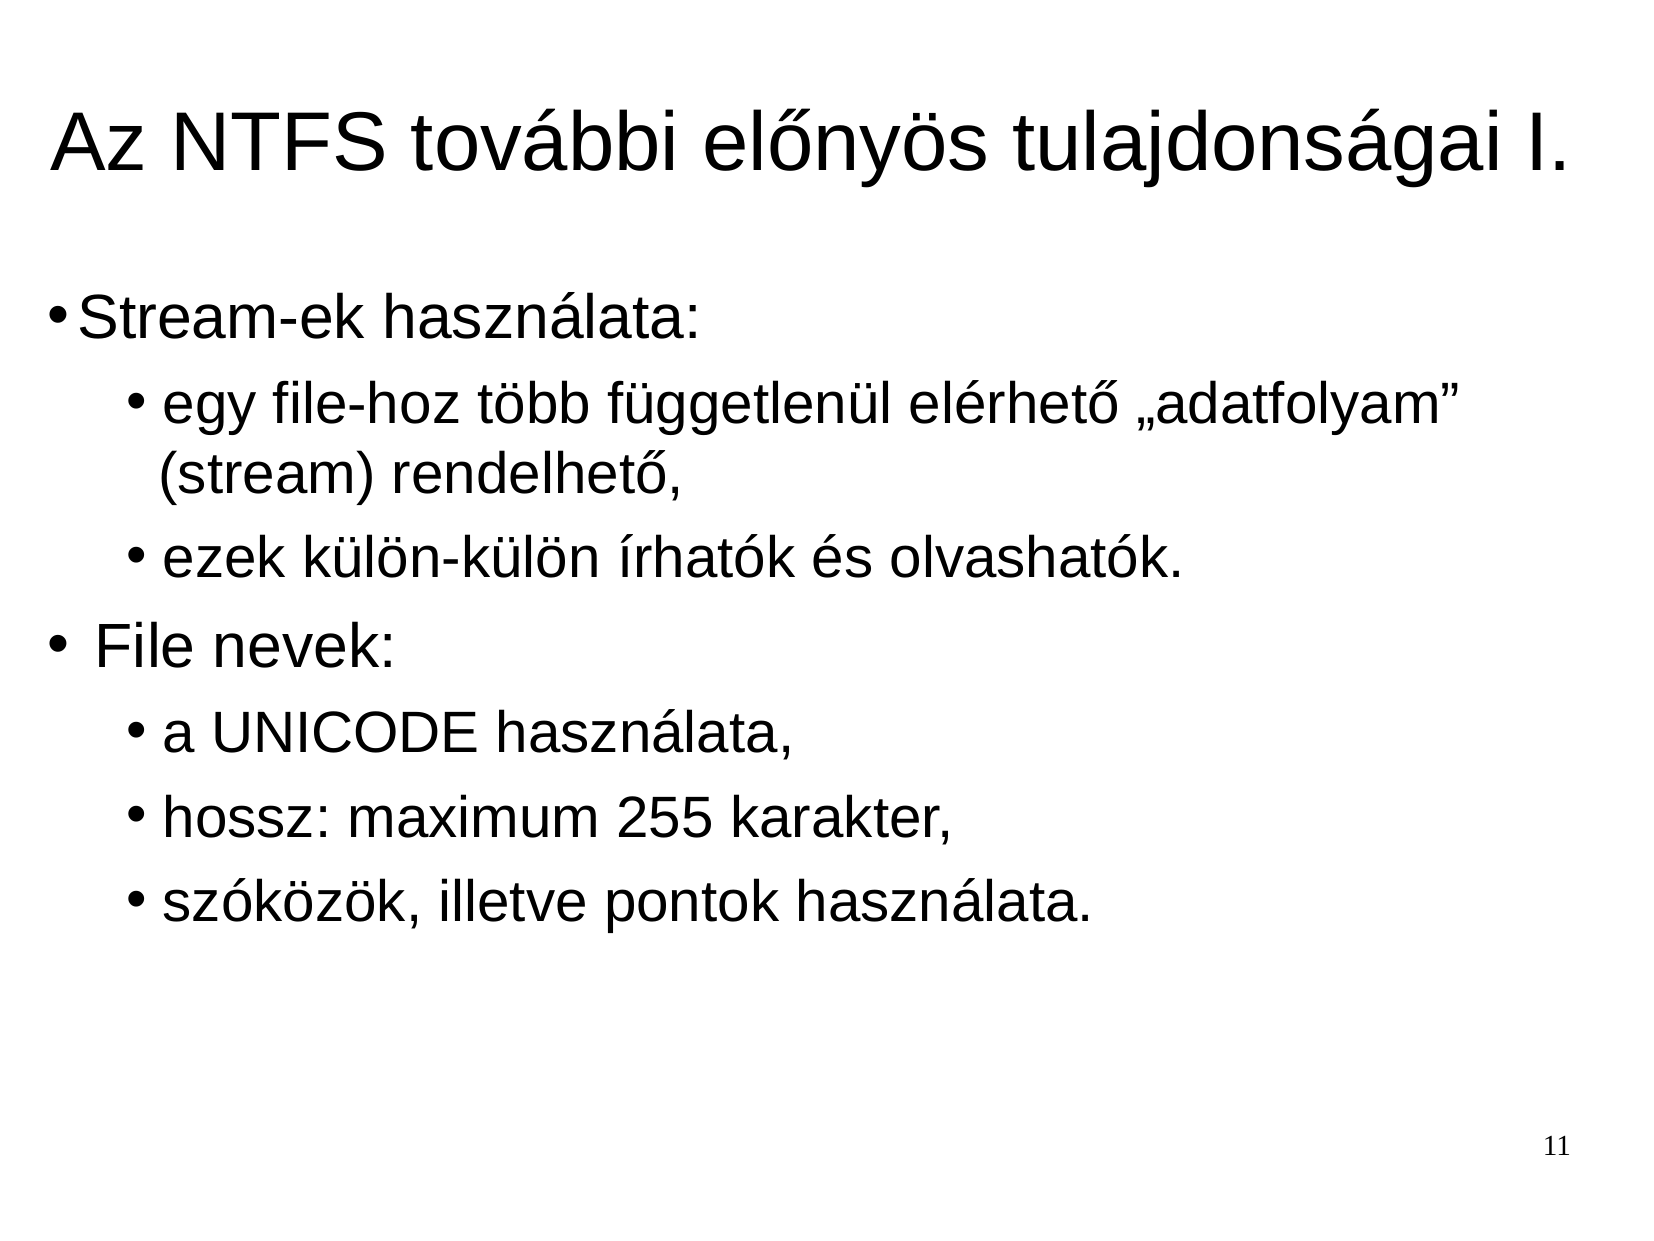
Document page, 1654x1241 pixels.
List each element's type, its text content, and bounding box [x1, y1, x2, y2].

list Stream-ek használata: egy file-hoz több függetlenül elérhető „adatfolyam” (stream) rendelhető, ezek külön-külön írhatók és olvashatók. File nevek: a UNICODE használata, hossz: maximum 255 karakter, szóközök, illetve pontok használata. [32, 268, 1654, 1220]
title Az NTFS további előnyös tulajdonságai I. [0, 34, 1589, 241]
